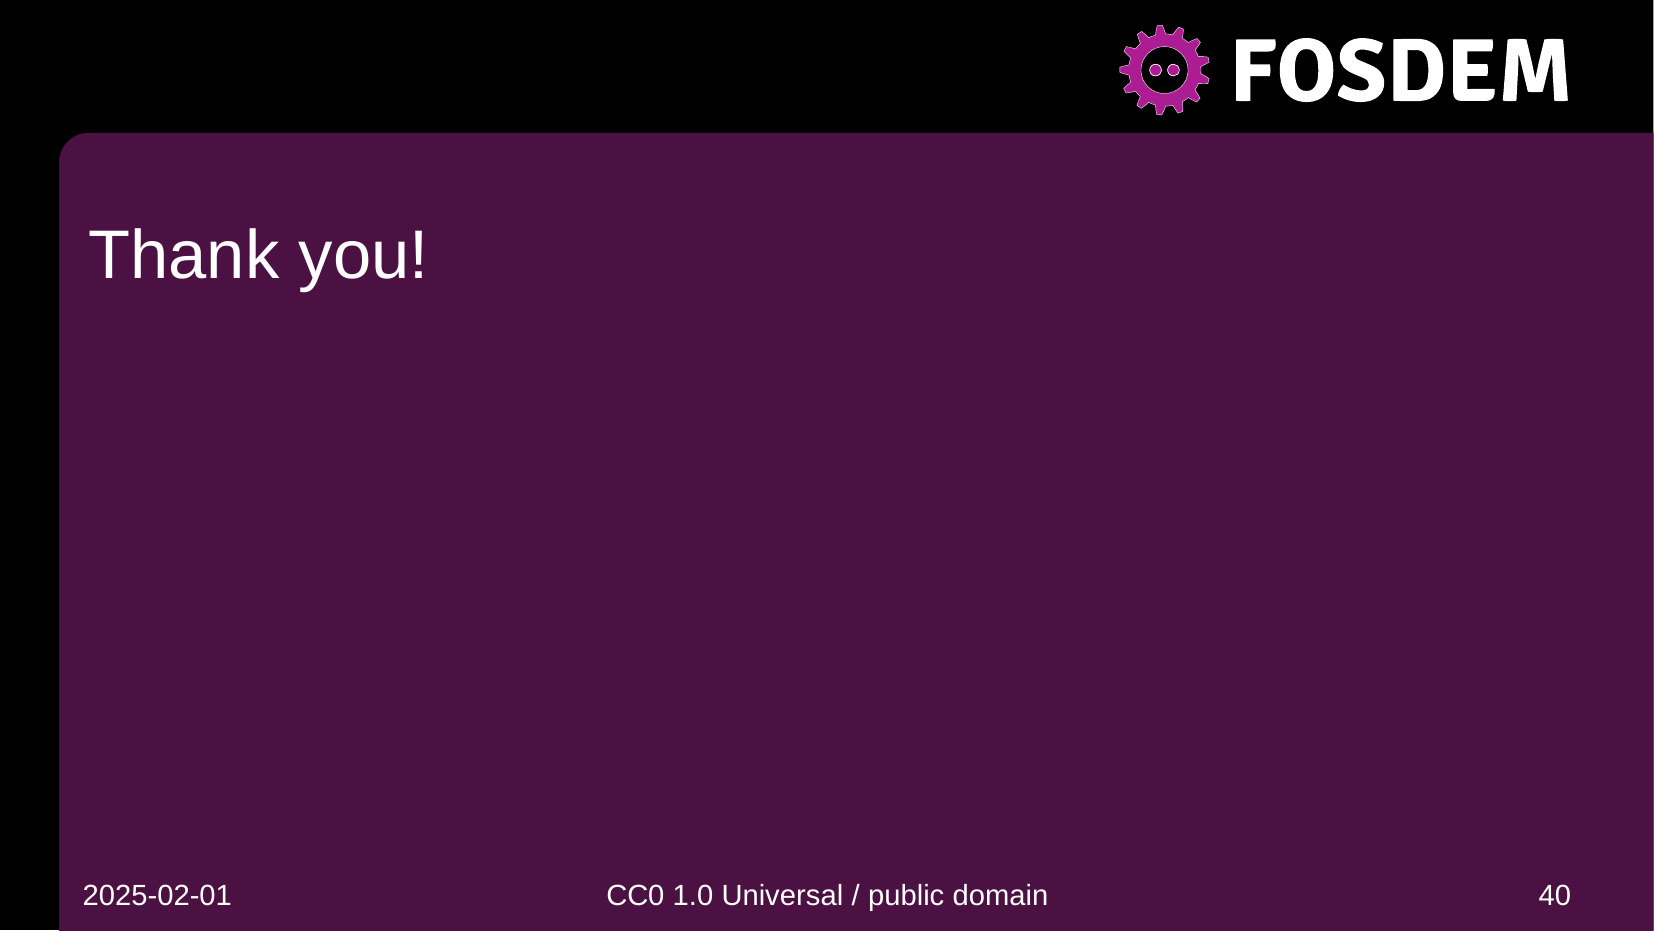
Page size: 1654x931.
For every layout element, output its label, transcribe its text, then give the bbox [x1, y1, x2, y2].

title Thank you! [88, 176, 1577, 333]
